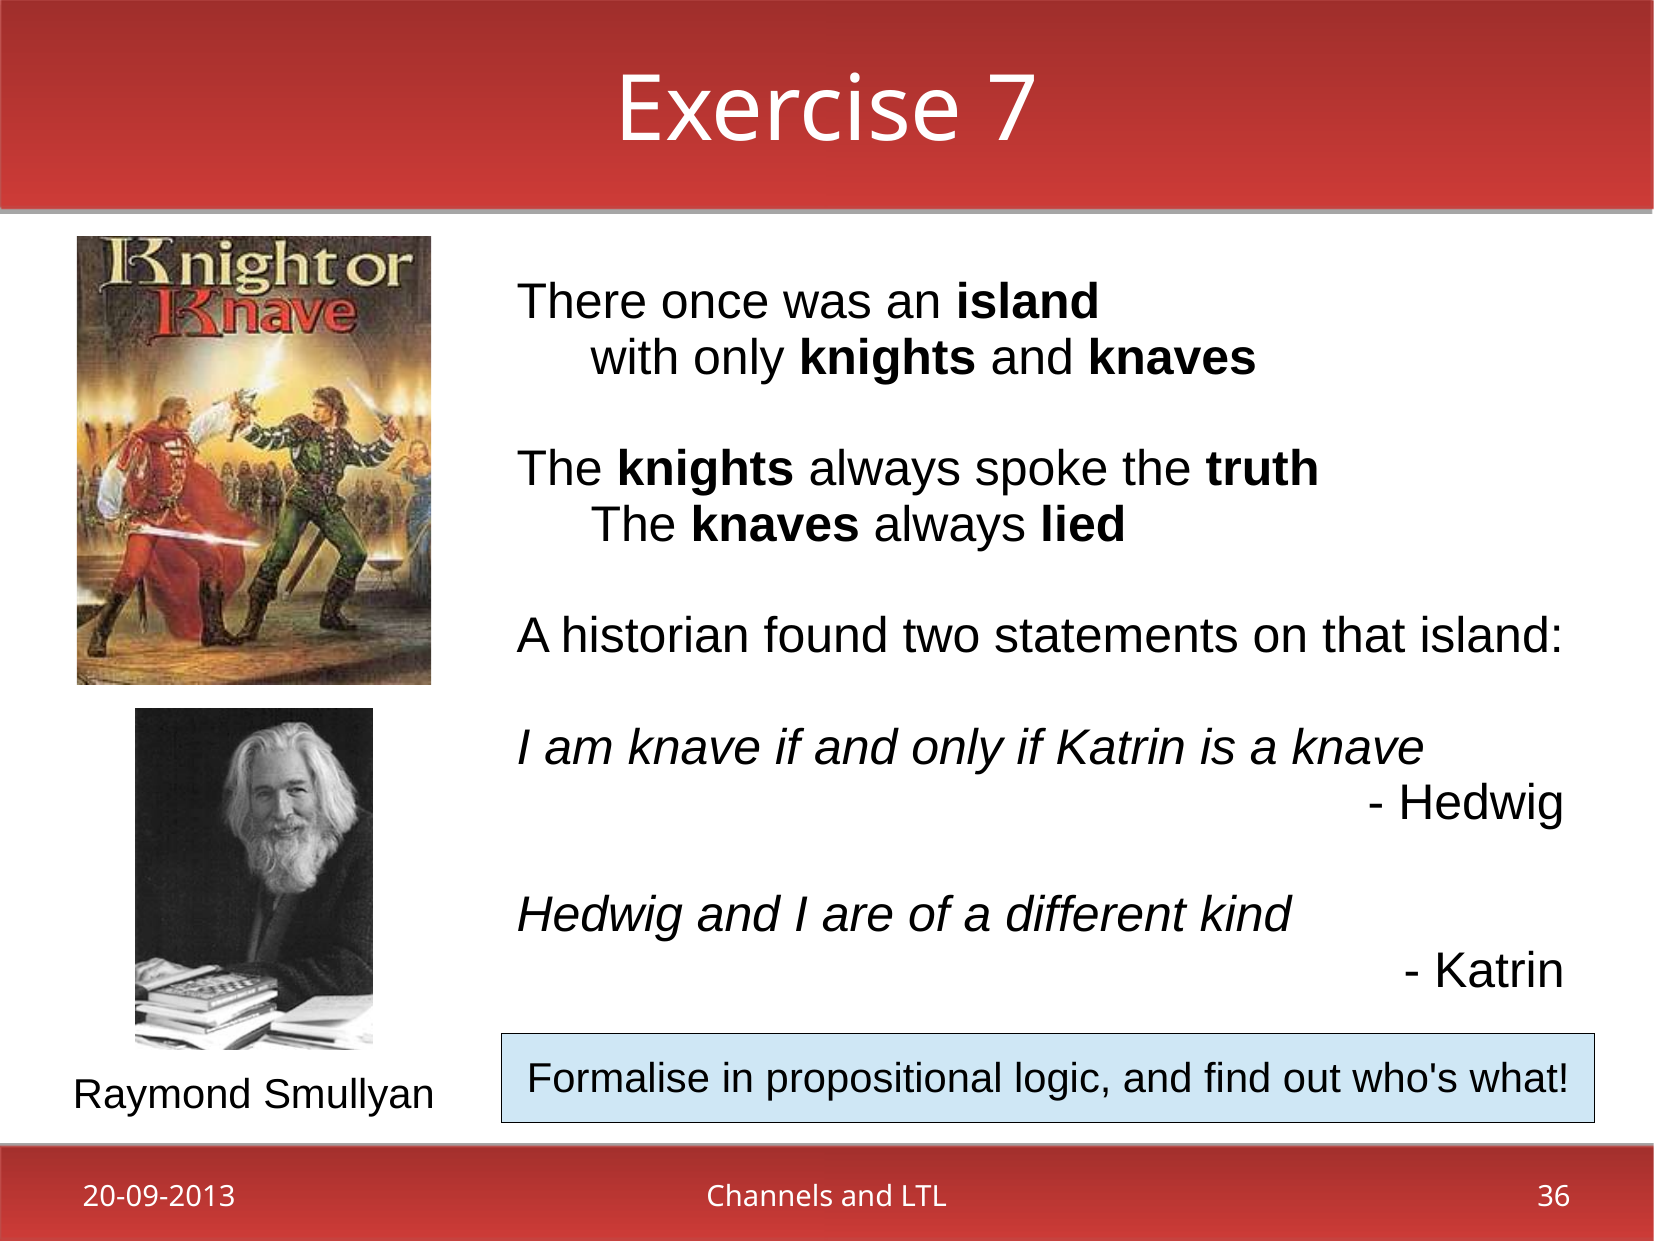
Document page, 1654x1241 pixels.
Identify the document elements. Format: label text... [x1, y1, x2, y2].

text_box Raymond Smullyan [58, 1062, 450, 1125]
picture [0, 0, 1654, 214]
picture [135, 708, 373, 1050]
text_box There once was an island with only knights and knaves The knights always spoke the truth The knaves always lied A historian found two statements on that island: I am knave if and only if Katrin is a knave - Hedwig Hedwig and I are of a different kind - Katrin [501, 265, 1580, 1006]
text_box Formalise in propositional logic, and find out who's what! [501, 1033, 1595, 1123]
title Exercise 7 [59, 31, 1595, 178]
picture [0, 1143, 1654, 1241]
picture [76, 236, 432, 685]
